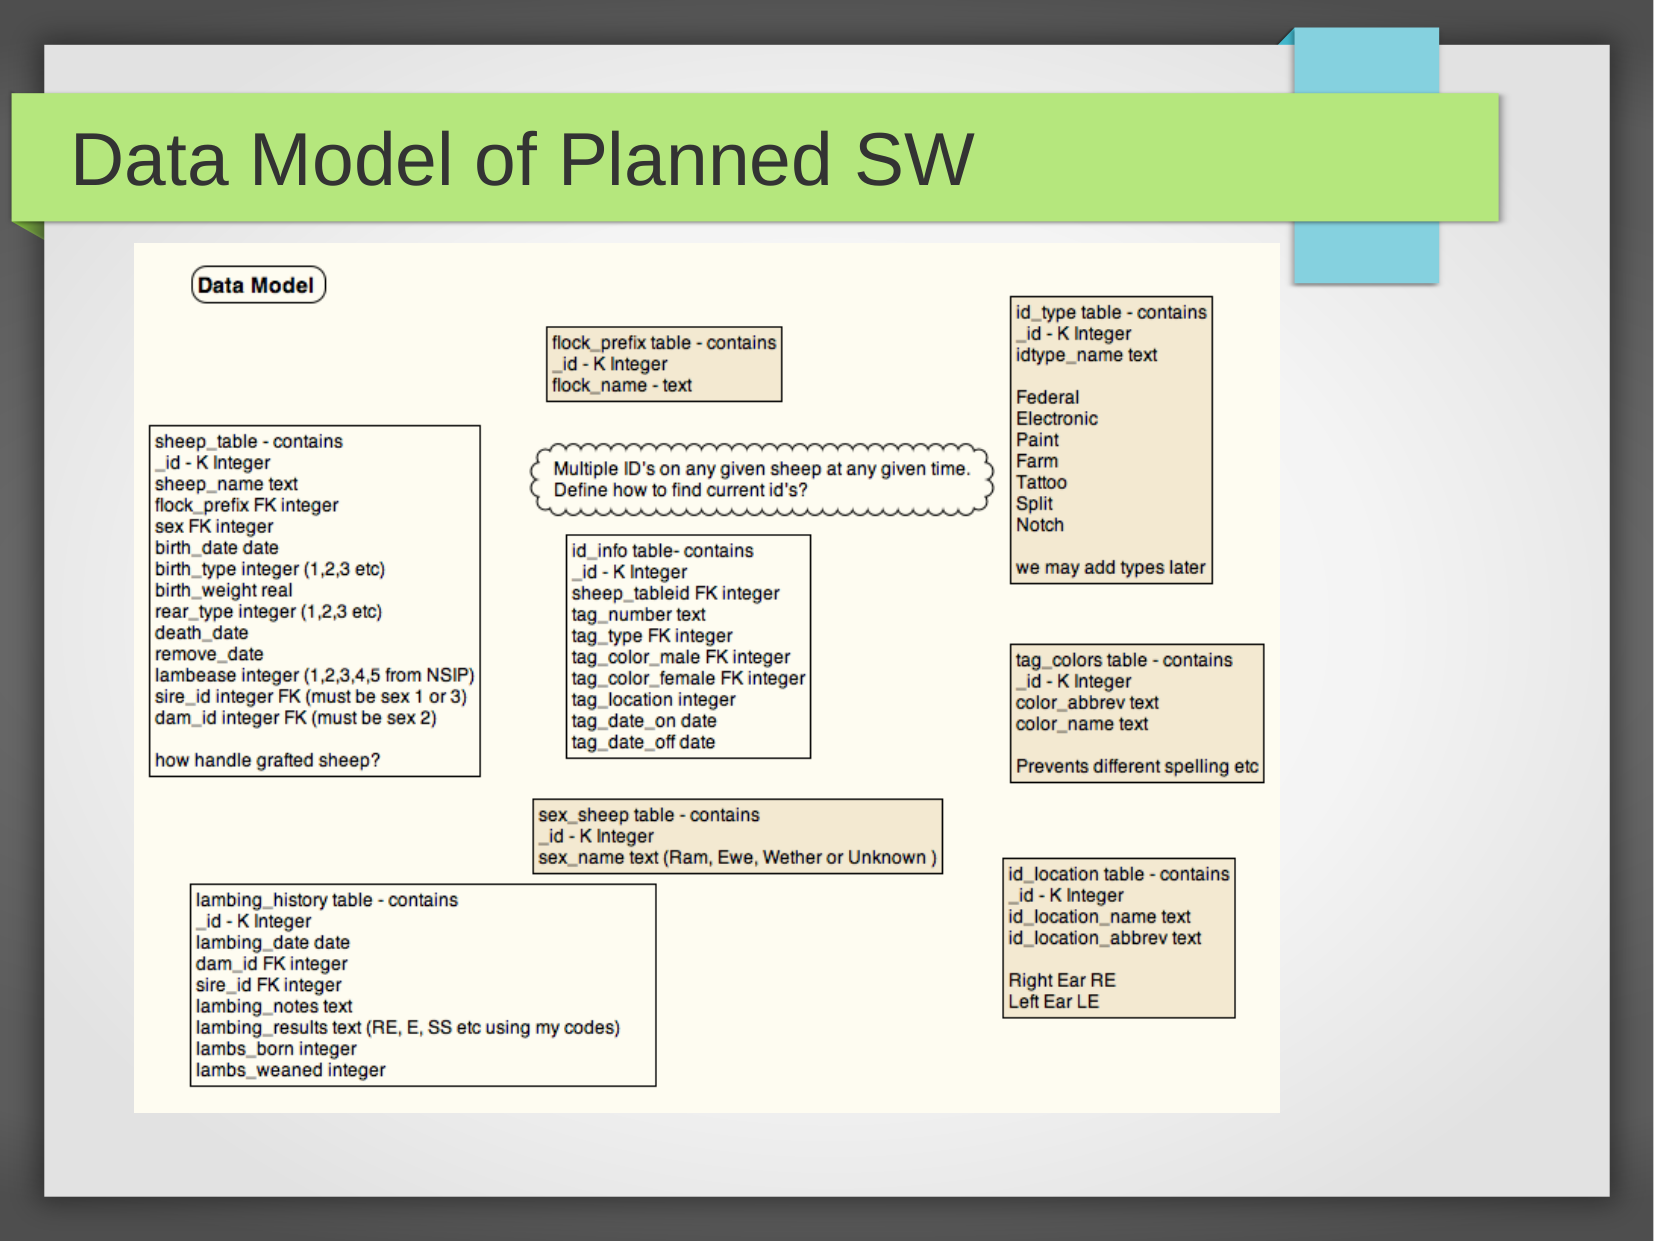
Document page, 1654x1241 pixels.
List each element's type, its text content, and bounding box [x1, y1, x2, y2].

picture [0, 0, 1654, 1241]
title Data Model of Planned SW [70, 106, 1229, 213]
